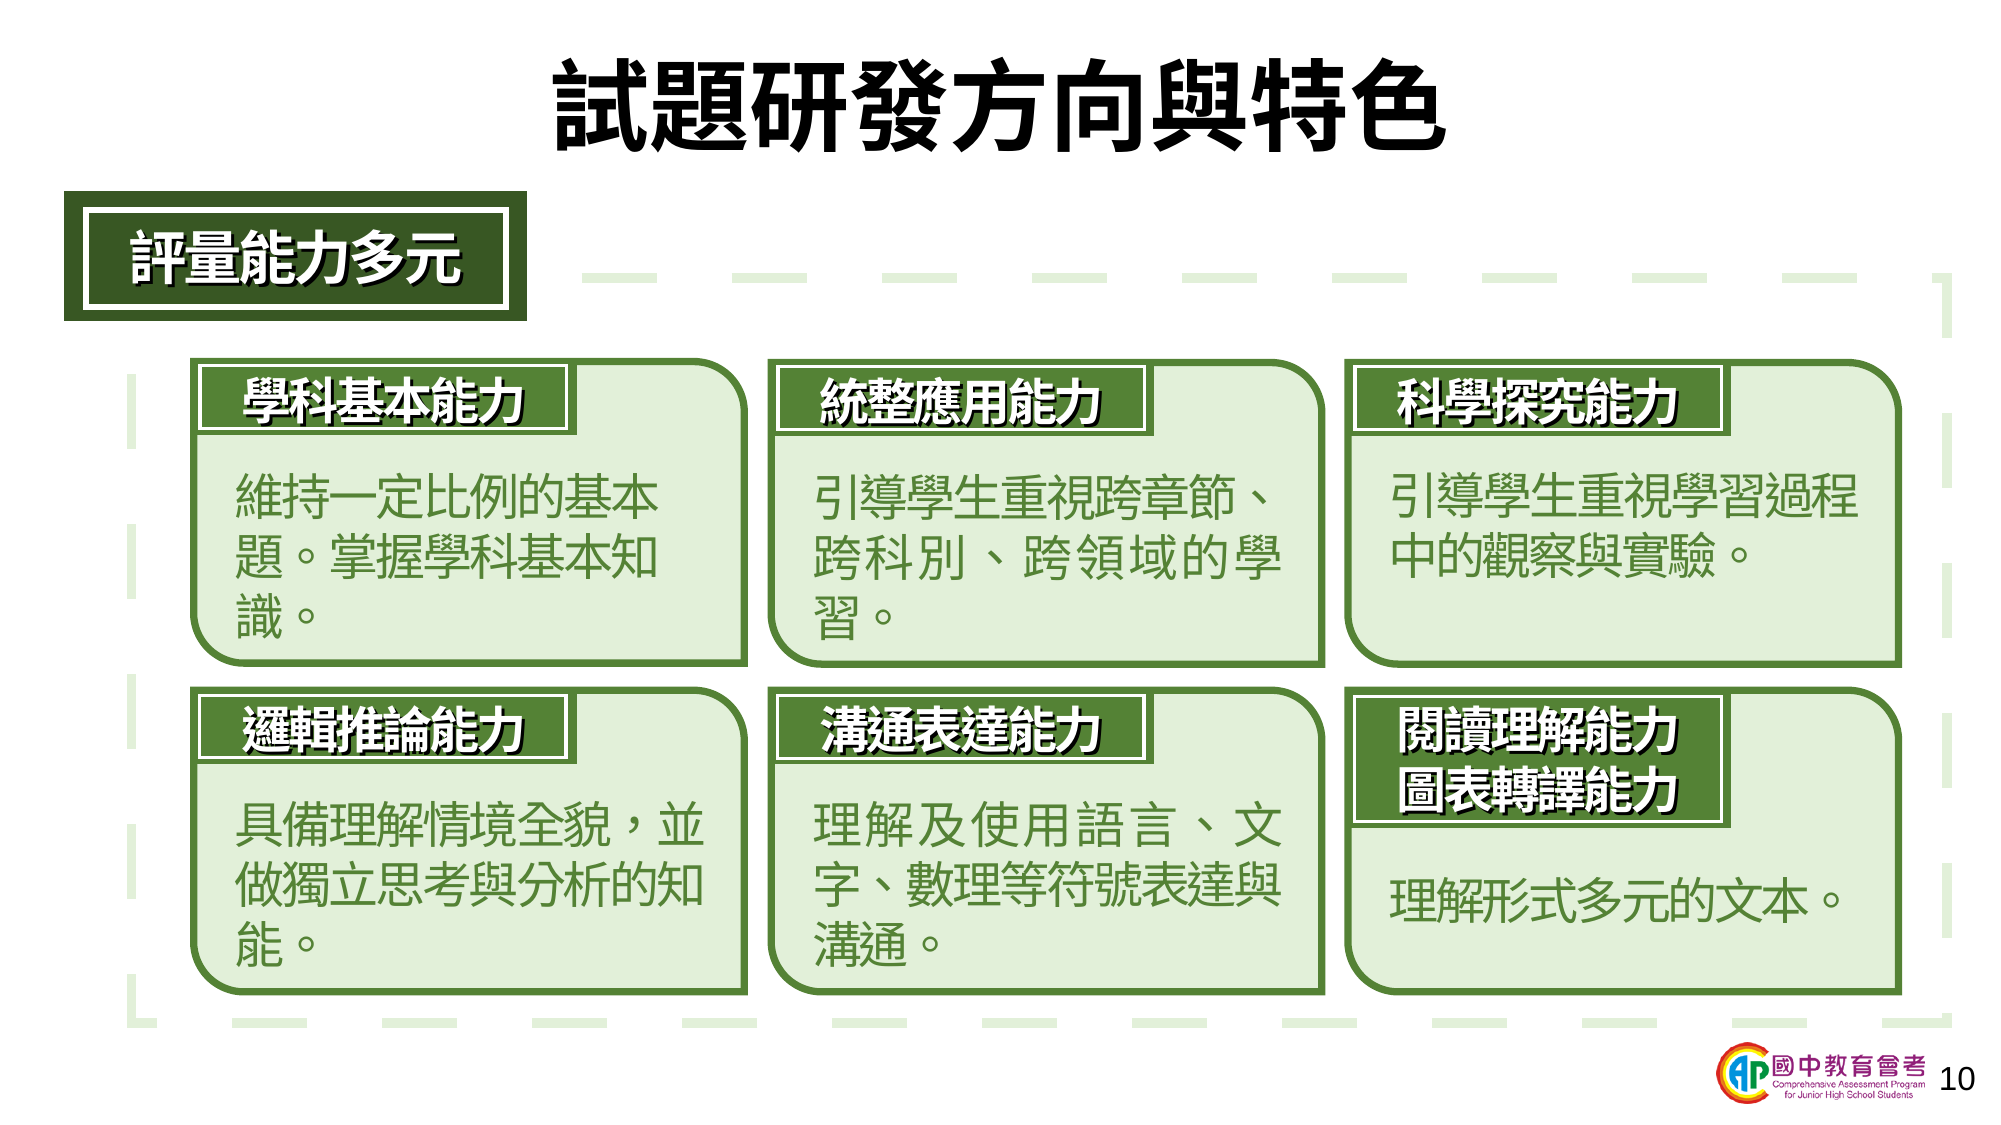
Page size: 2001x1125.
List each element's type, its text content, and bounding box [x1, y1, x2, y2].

text_box 評量能力多元 [65, 192, 526, 320]
text_box [771, 362, 1322, 665]
text_box 溝通表達能力 [771, 691, 1152, 762]
text_box 科學探究能力 [1348, 363, 1729, 434]
text_box 10 [1923, 1047, 2000, 1108]
text_box 學科基本能力 [194, 362, 575, 433]
text_box 閱讀理解能力 圖表轉譯能力 [1348, 691, 1729, 826]
text_box 維持一定比例的基本題。掌握學科基本知識。 [221, 455, 719, 655]
text_box [1347, 690, 1899, 992]
text_box 統整應用能力 [771, 363, 1152, 434]
text_box [771, 690, 1322, 992]
text_box 邏輯推論能力 [194, 691, 575, 762]
text_box [193, 690, 745, 992]
text_box [193, 361, 745, 664]
text_box [1347, 362, 1899, 665]
text_box 評量能力多元 [89, 213, 503, 304]
text_box 理解形式多元的文本。 [1375, 848, 1873, 951]
title 試題研發方向與特色 [137, 2, 1863, 220]
text_box 理解及使用語言、文字、數理等符號表達與溝通。 [798, 784, 1297, 984]
text_box 引導學生重視跨章節、跨科別、跨領域的學習。 [798, 456, 1297, 656]
text_box 具備理解情境全貌，並做獨立思考與分析的知能。 [221, 784, 719, 984]
text_box 引導學生重視學習過程中的觀察與實驗。 [1375, 457, 1873, 591]
